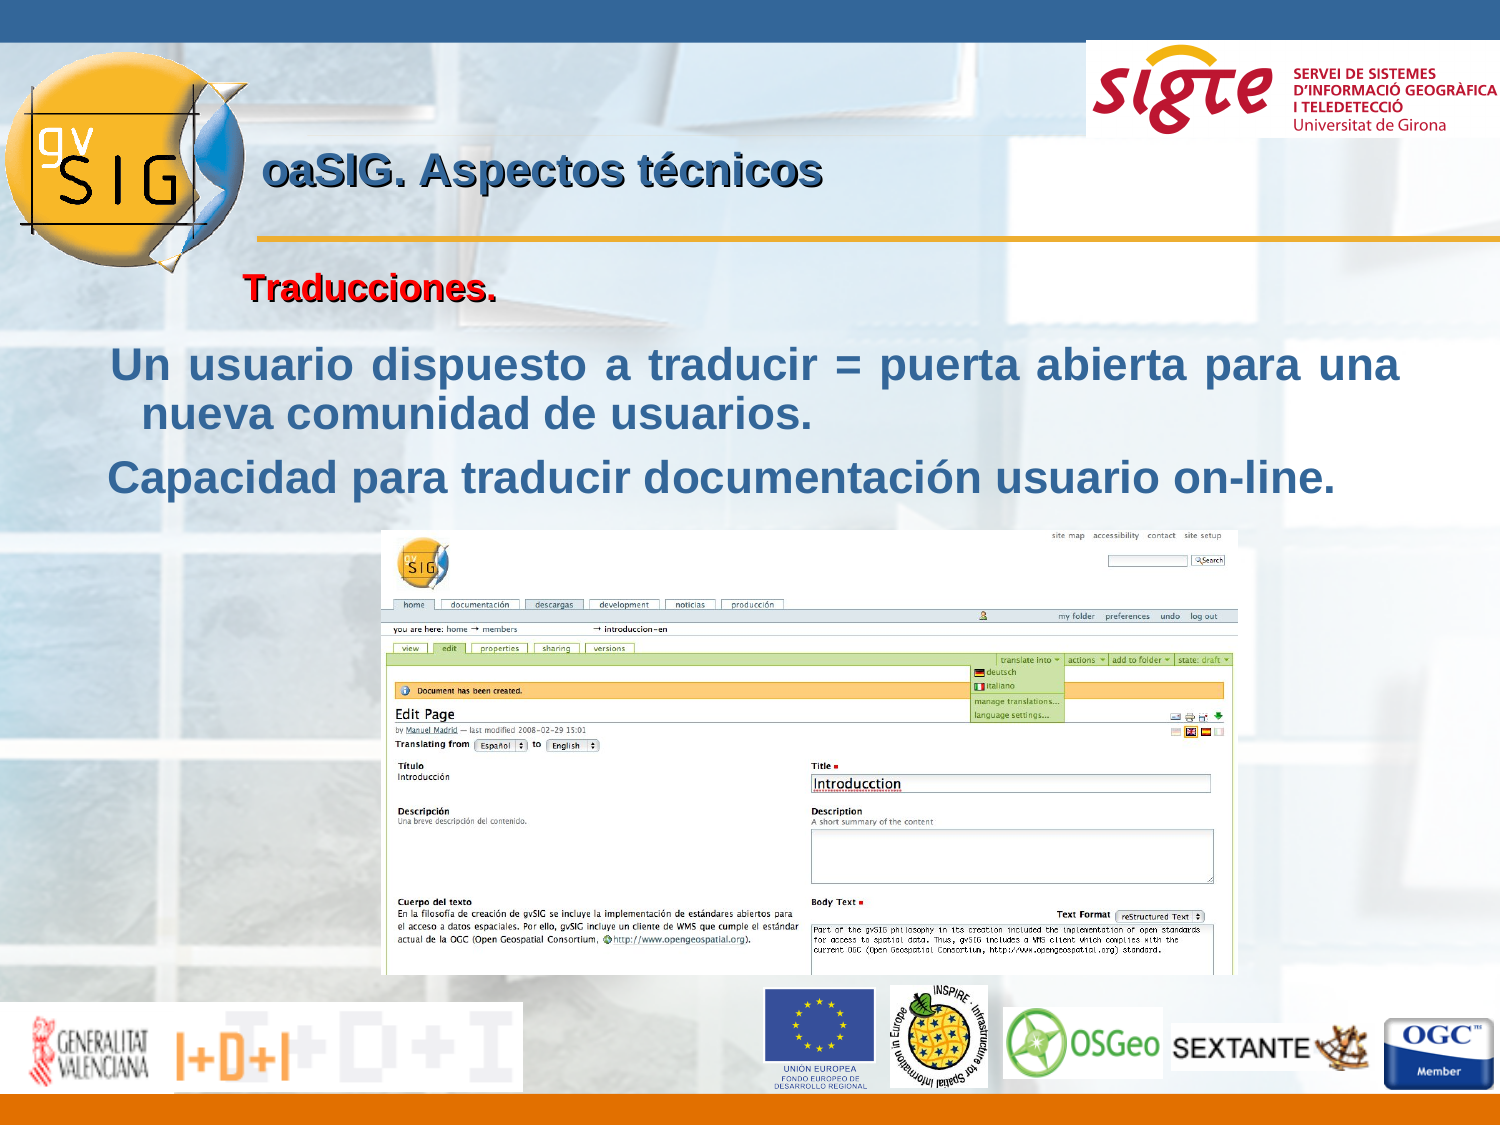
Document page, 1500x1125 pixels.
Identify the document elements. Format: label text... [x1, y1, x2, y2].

picture [1171, 1023, 1375, 1071]
picture [0, 1002, 523, 1094]
picture [0, 49, 250, 276]
text_box Traducciones. [227, 260, 1500, 322]
picture [1086, 40, 1500, 138]
picture [1003, 1007, 1163, 1079]
text_box oaSIG. Aspectos técnicos [246, 138, 1393, 207]
picture [763, 987, 876, 1089]
list Un usuario dispuesto a traducir = puerta abierta para una nueva comunidad de usuarios. Capacidad para traducir documentación usuario on-line. [0, 280, 1402, 544]
picture [381, 544, 1238, 975]
picture [890, 985, 988, 1088]
picture [1384, 1018, 1494, 1090]
